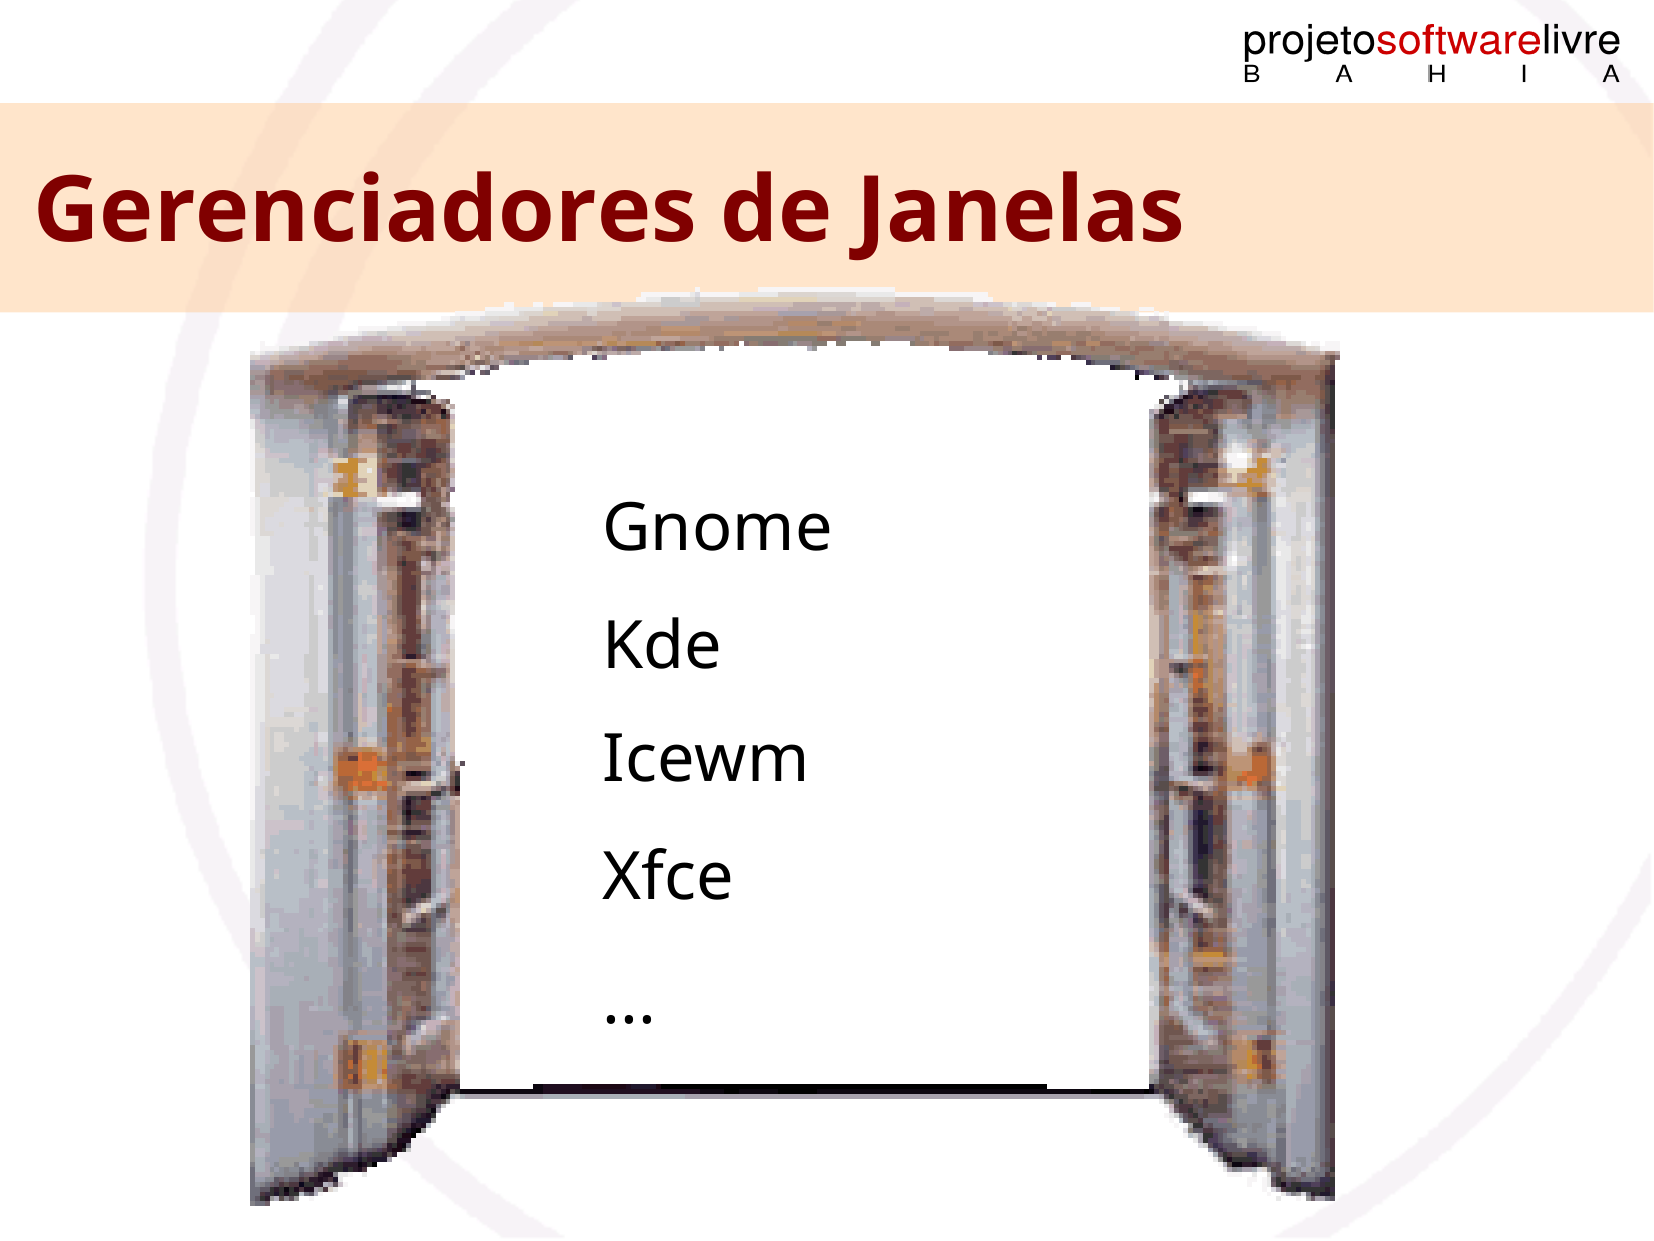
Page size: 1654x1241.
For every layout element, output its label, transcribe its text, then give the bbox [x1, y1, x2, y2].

picture [0, 0, 1654, 103]
picture [0, 263, 1654, 1241]
text_box Xfce [585, 814, 972, 932]
text_box ... [585, 938, 972, 1056]
text_box Gnome [585, 466, 972, 584]
text_box Icewm [585, 696, 972, 814]
title Gerenciadores de Janelas [33, 102, 1633, 311]
text_box Kde [585, 584, 972, 696]
